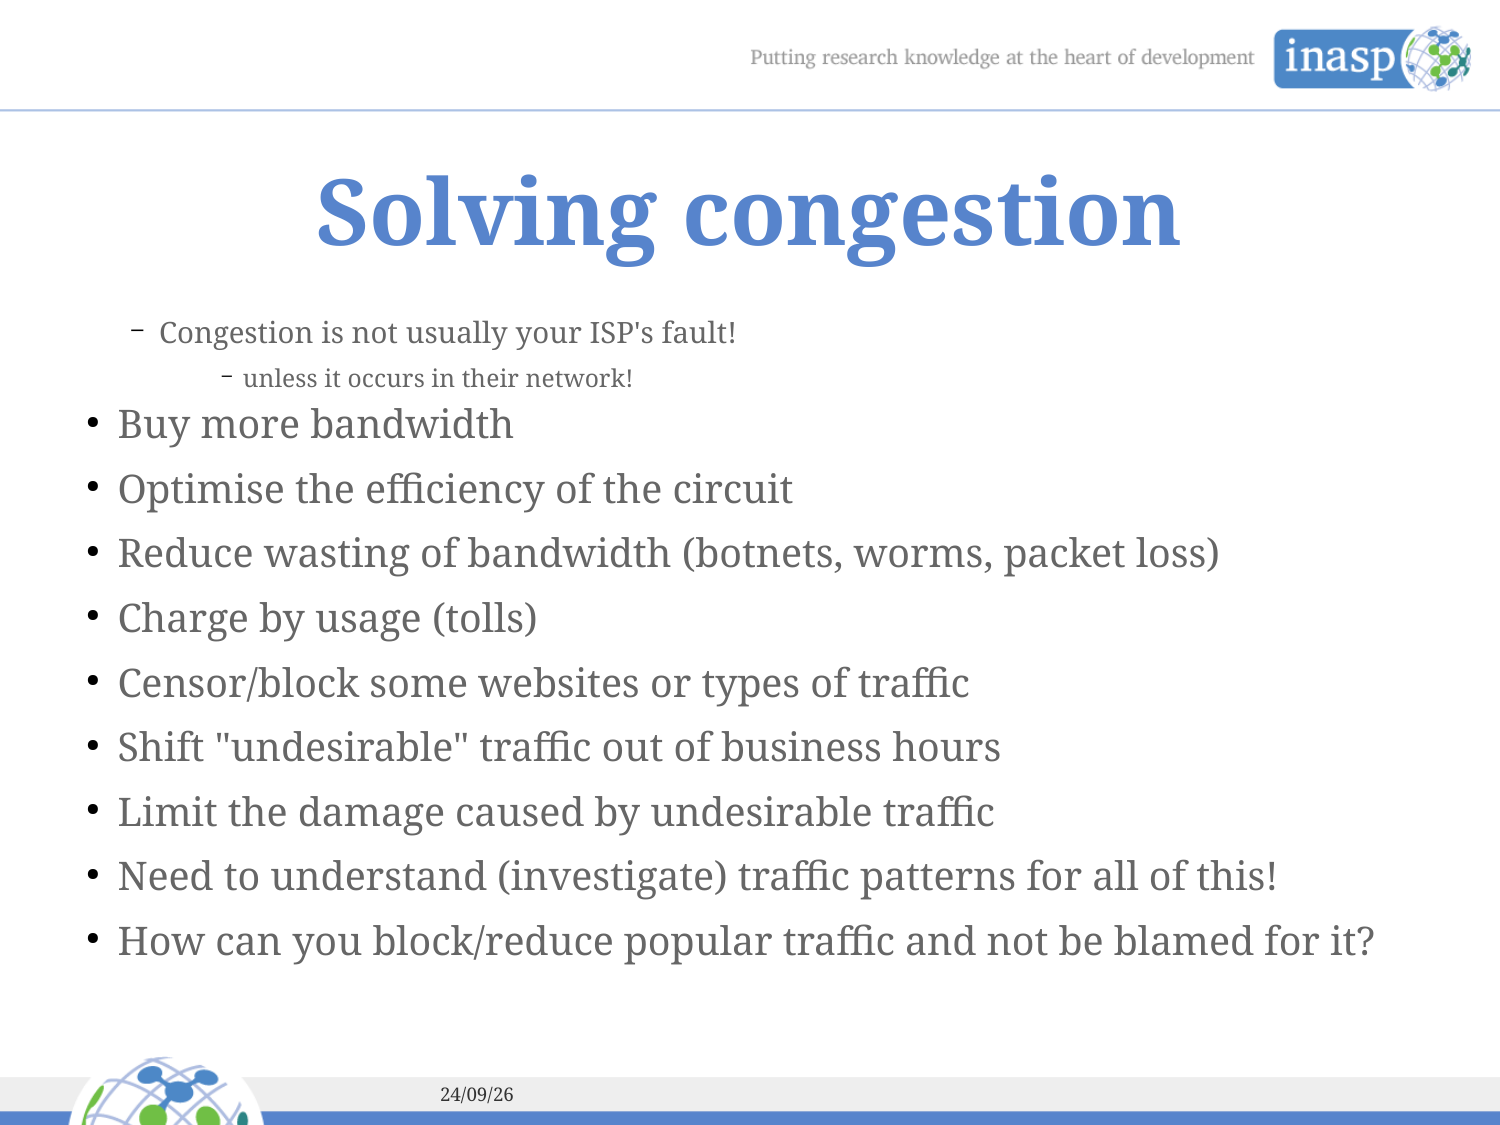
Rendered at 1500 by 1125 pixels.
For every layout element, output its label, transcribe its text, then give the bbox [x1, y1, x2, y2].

picture [0, 0, 1500, 1125]
title Solving congestion [75, 129, 1426, 313]
list Congestion is not usually your ISP's fault! unless it occurs in their network! unless it occurs in their network! Buy more bandwidth Optimise the efficiency of the circuit Reduce wasting of bandwidth (botnets, worms, packet loss) Charge by usage (tolls) Censor/block some websites or types of traffic Shift "undesirable" traffic out of business hours Limit the damage caused by undesirable traffic Need to understand (investigate) traffic patterns for all of this! How can you block/reduce popular traffic and not be blamed for it? [75, 313, 1426, 967]
